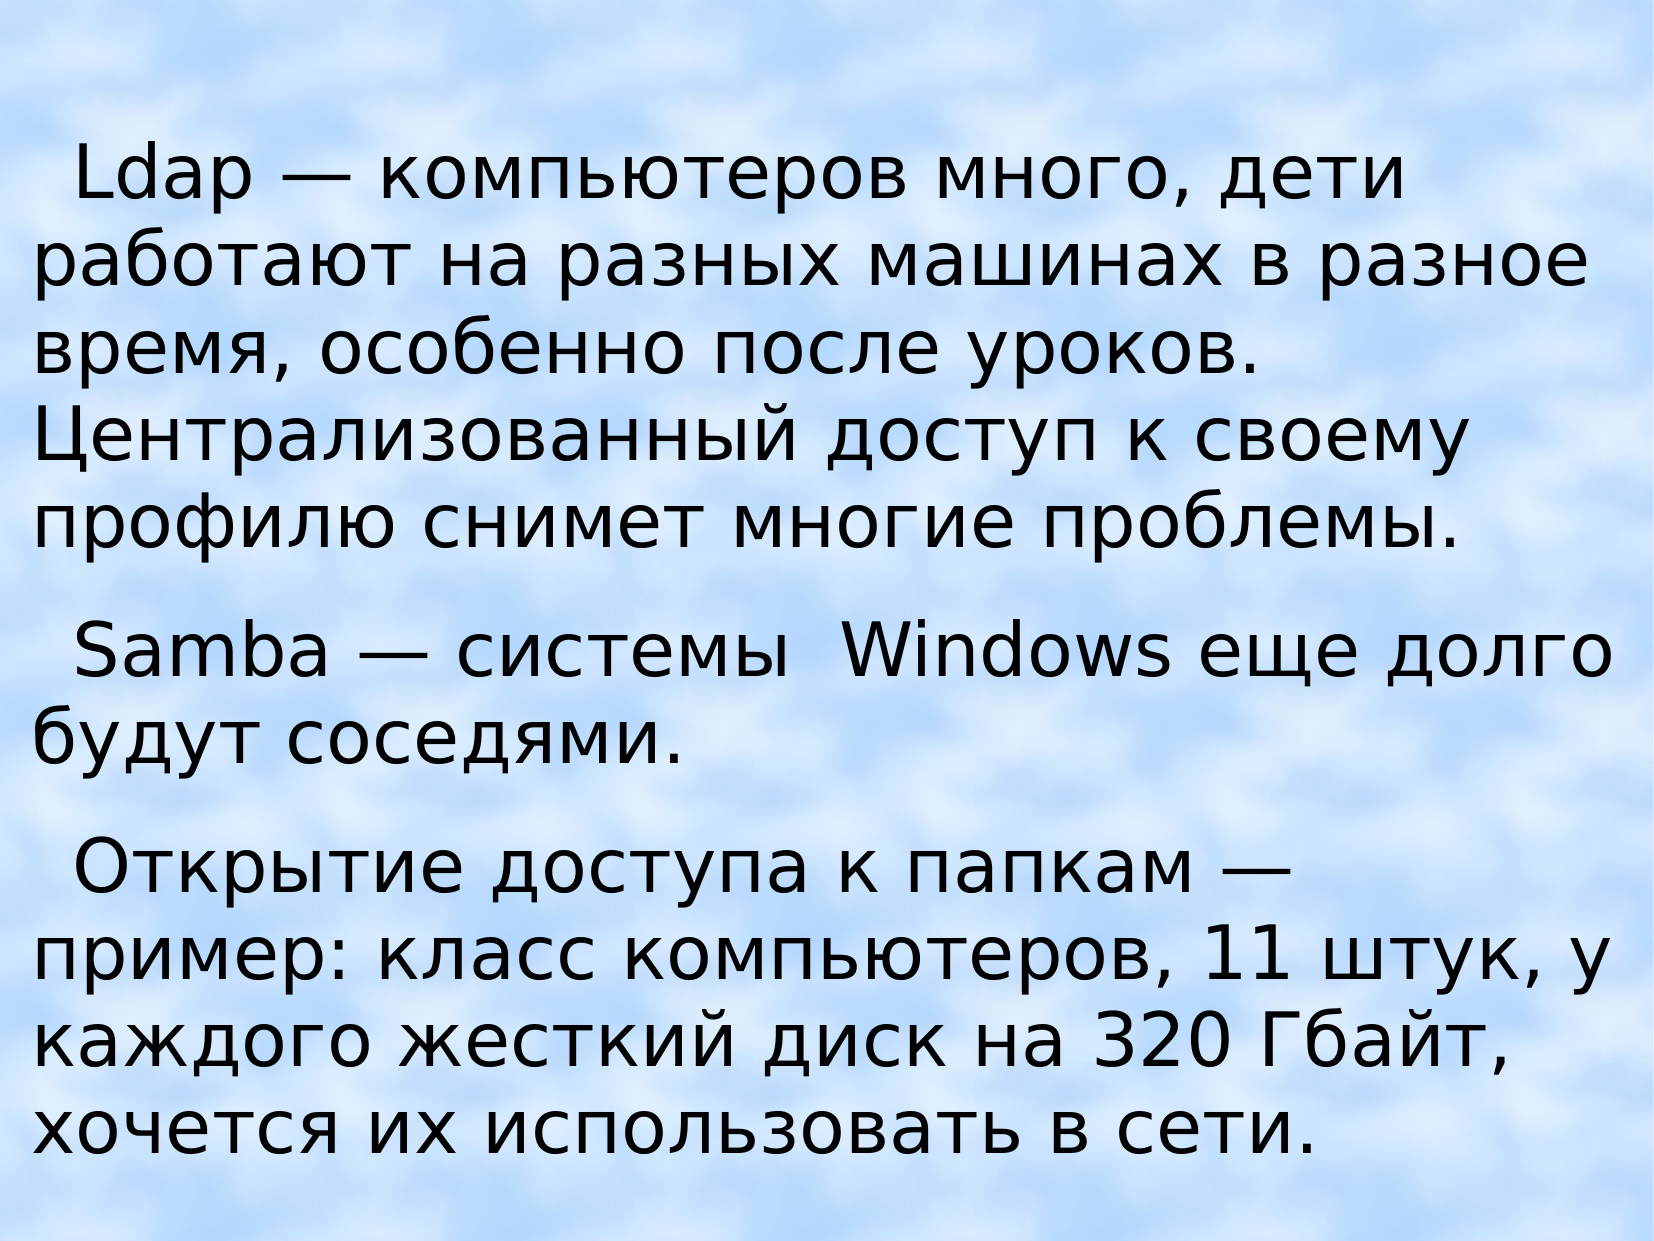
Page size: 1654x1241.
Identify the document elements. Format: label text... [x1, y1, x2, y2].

text_box Ldap — компьютеров много, дети работают на разных машинах в разное время, особенно после уроков. Централизованный доступ к своему профилю снимет многие проблемы. Samba — системы Windows еще долго будут соседями. Открытие доступа к папкам — пример: класс компьютеров, 11 штук, у каждого жесткий диск на 320 Гбайт, хочется их использовать в сети. [16, 121, 1654, 1180]
picture [0, 0, 1654, 1241]
